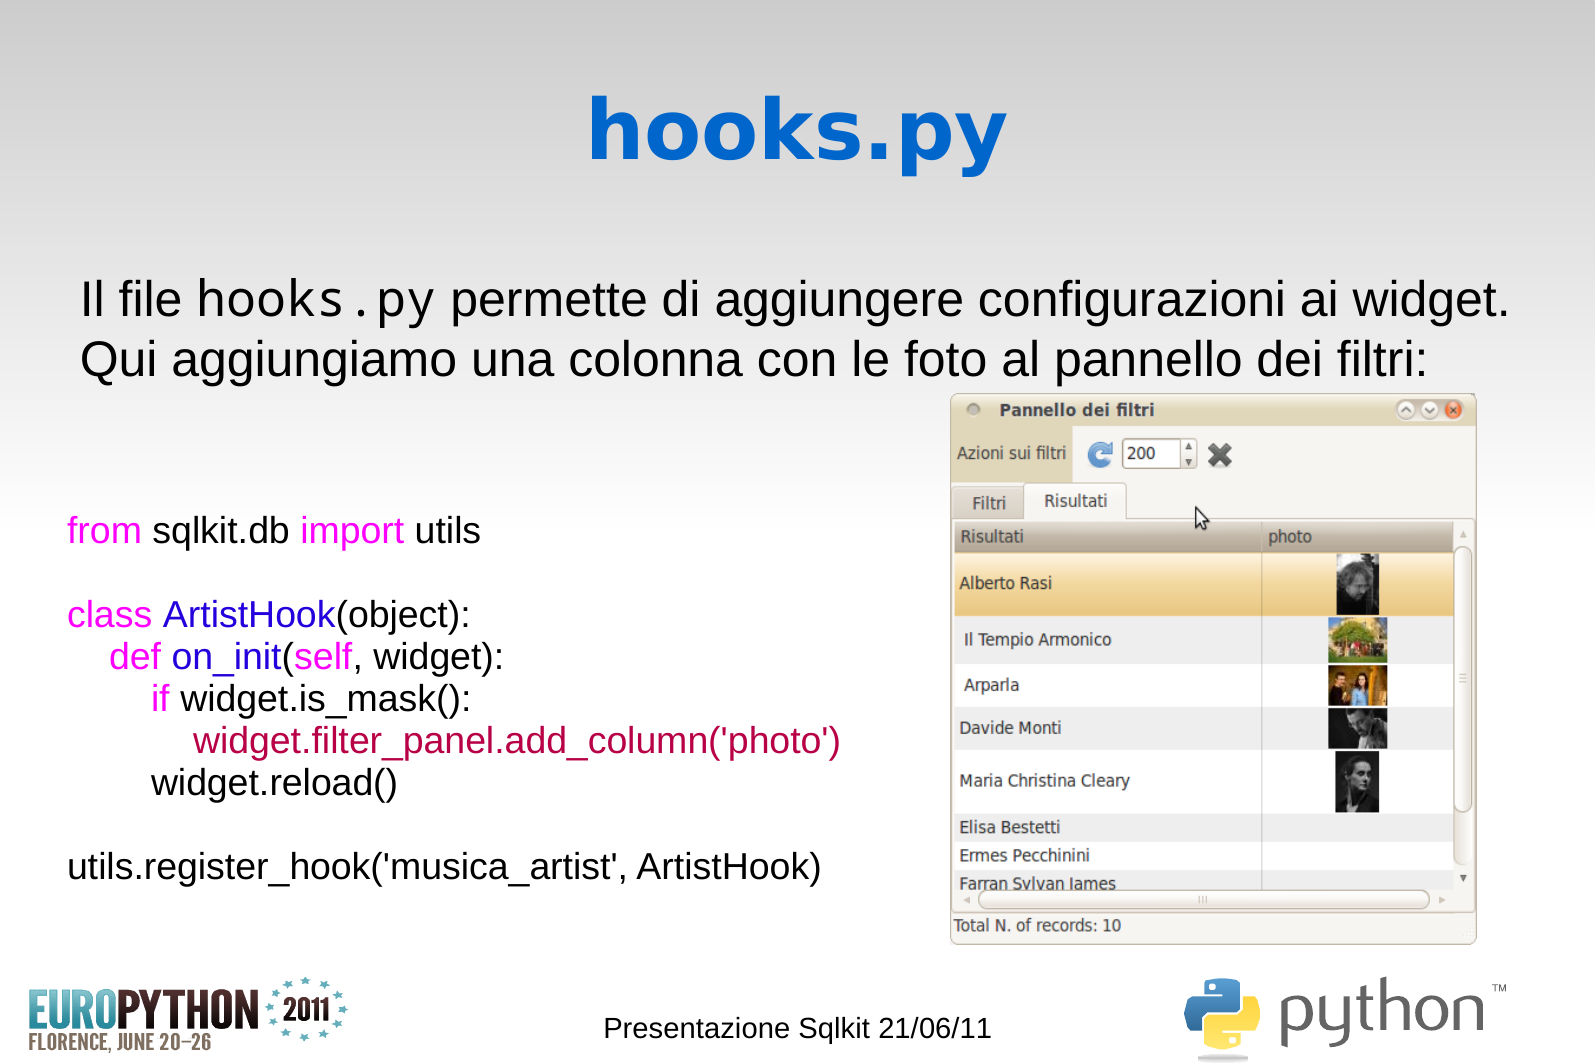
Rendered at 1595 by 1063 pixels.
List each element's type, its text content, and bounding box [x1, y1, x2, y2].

subtitle Il file hooks.py permette di aggiungere configurazioni ai widget. Qui aggiungiamo una colonna con le foto al pannello dei filtri: [79, 206, 1515, 443]
text_box from sqlkit.db import utils class ArtistHook(object): def on_init(self, widget): if widget.is_mask(): widget.filter_panel.add_column('photo') widget.reload() utils.register_hook('musica_artist', ArtistHook) [52, 501, 857, 895]
picture [950, 393, 1477, 945]
picture [29, 974, 355, 1058]
title hooks.py [79, 42, 1515, 206]
